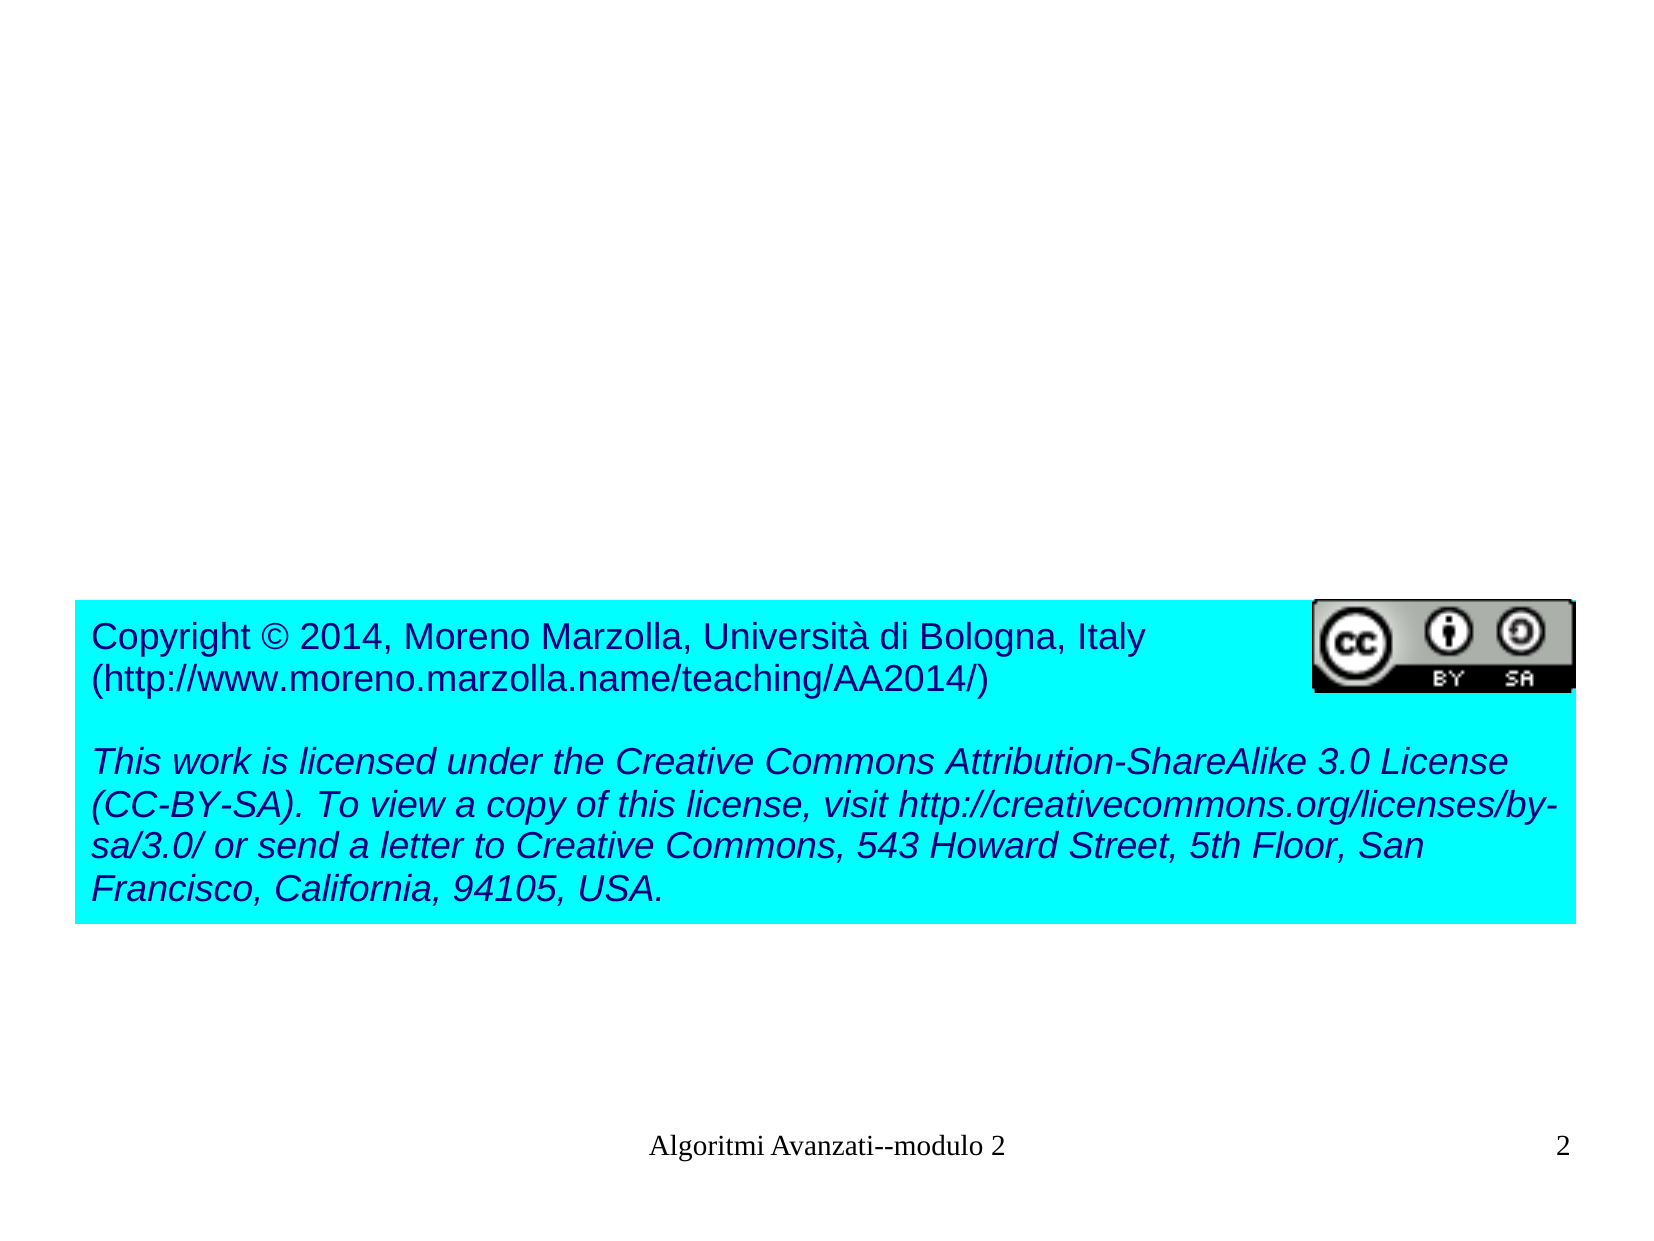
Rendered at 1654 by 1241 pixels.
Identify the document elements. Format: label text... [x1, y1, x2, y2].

picture [1312, 599, 1576, 693]
text_box Copyright © 2014, Moreno Marzolla, Università di Bologna, Italy (http://www.moreno.marzolla.name/teaching/AA2014/) This work is licensed under the Creative Commons Attribution-ShareAlike 3.0 License (CC-BY-SA). To view a copy of this license, visit http://creativecommons.org/licenses/by-sa/3.0/ or send a letter to Creative Commons, 543 Howard Street, 5th Floor, San Francisco, California, 94105, USA. [75, 600, 1576, 924]
